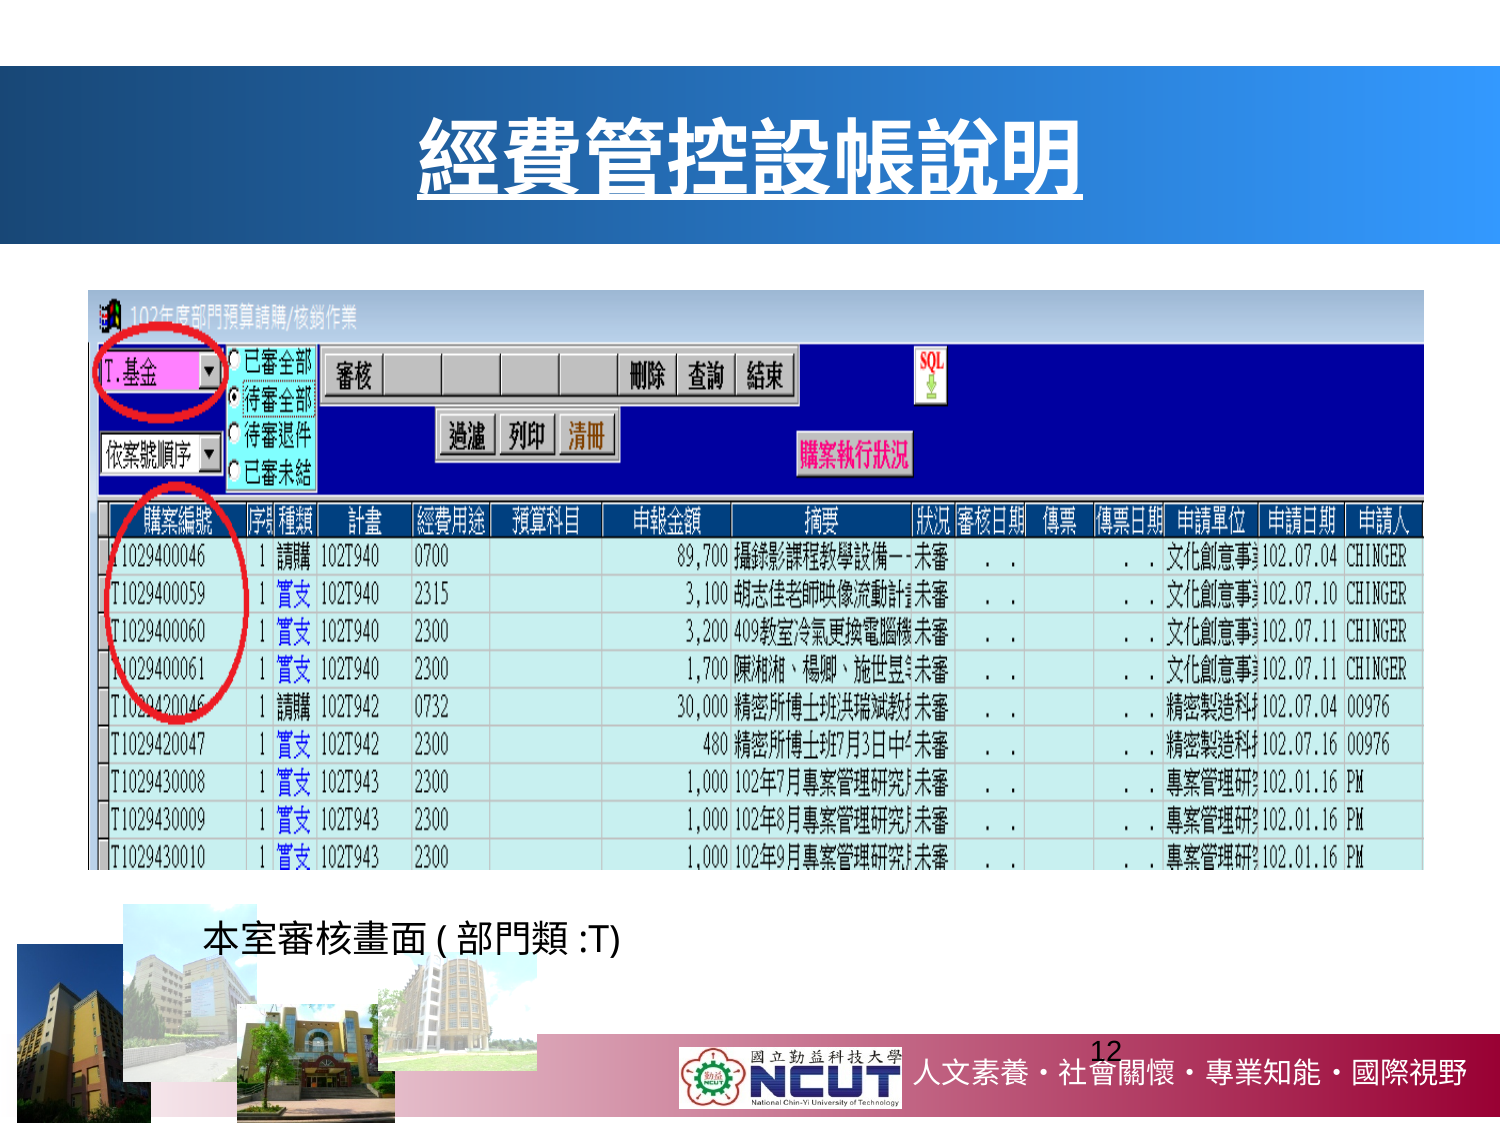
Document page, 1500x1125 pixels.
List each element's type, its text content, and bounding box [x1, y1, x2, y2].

list 本室審核畫面(部門類:T) [75, 262, 762, 1005]
text_box 12 [1074, 1024, 1426, 1103]
picture [88, 290, 1424, 870]
title 經費管控設帳說明 [0, 66, 1500, 244]
list [762, 262, 1426, 1005]
